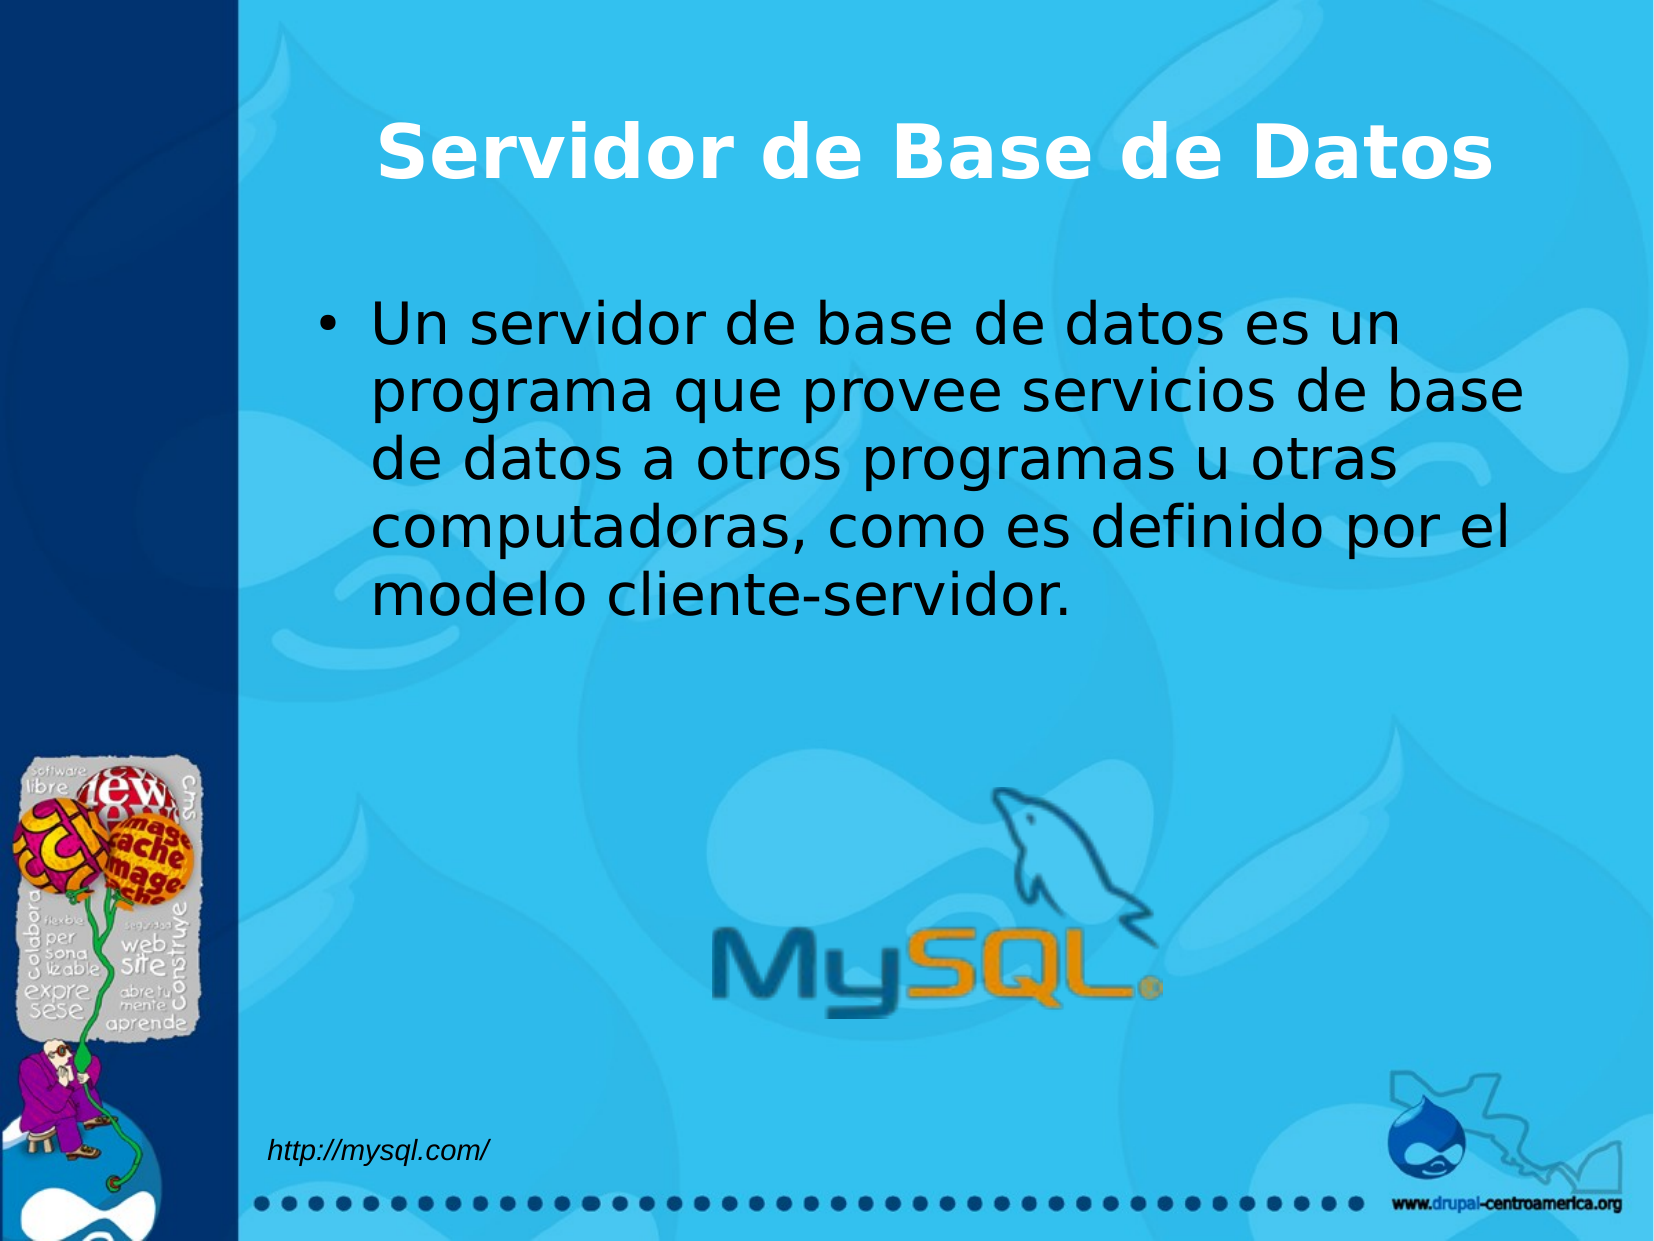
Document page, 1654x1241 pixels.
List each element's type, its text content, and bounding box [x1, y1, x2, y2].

title Servidor de Base de Datos [300, 56, 1571, 250]
picture [0, 0, 1654, 1241]
list Un servidor de base de datos es un programa que provee servicios de base de datos a otros programas u otras computadoras, como es definido por el modelo cliente-servidor. [300, 290, 1571, 751]
text_box http://mysql.com/ [252, 1123, 622, 1169]
